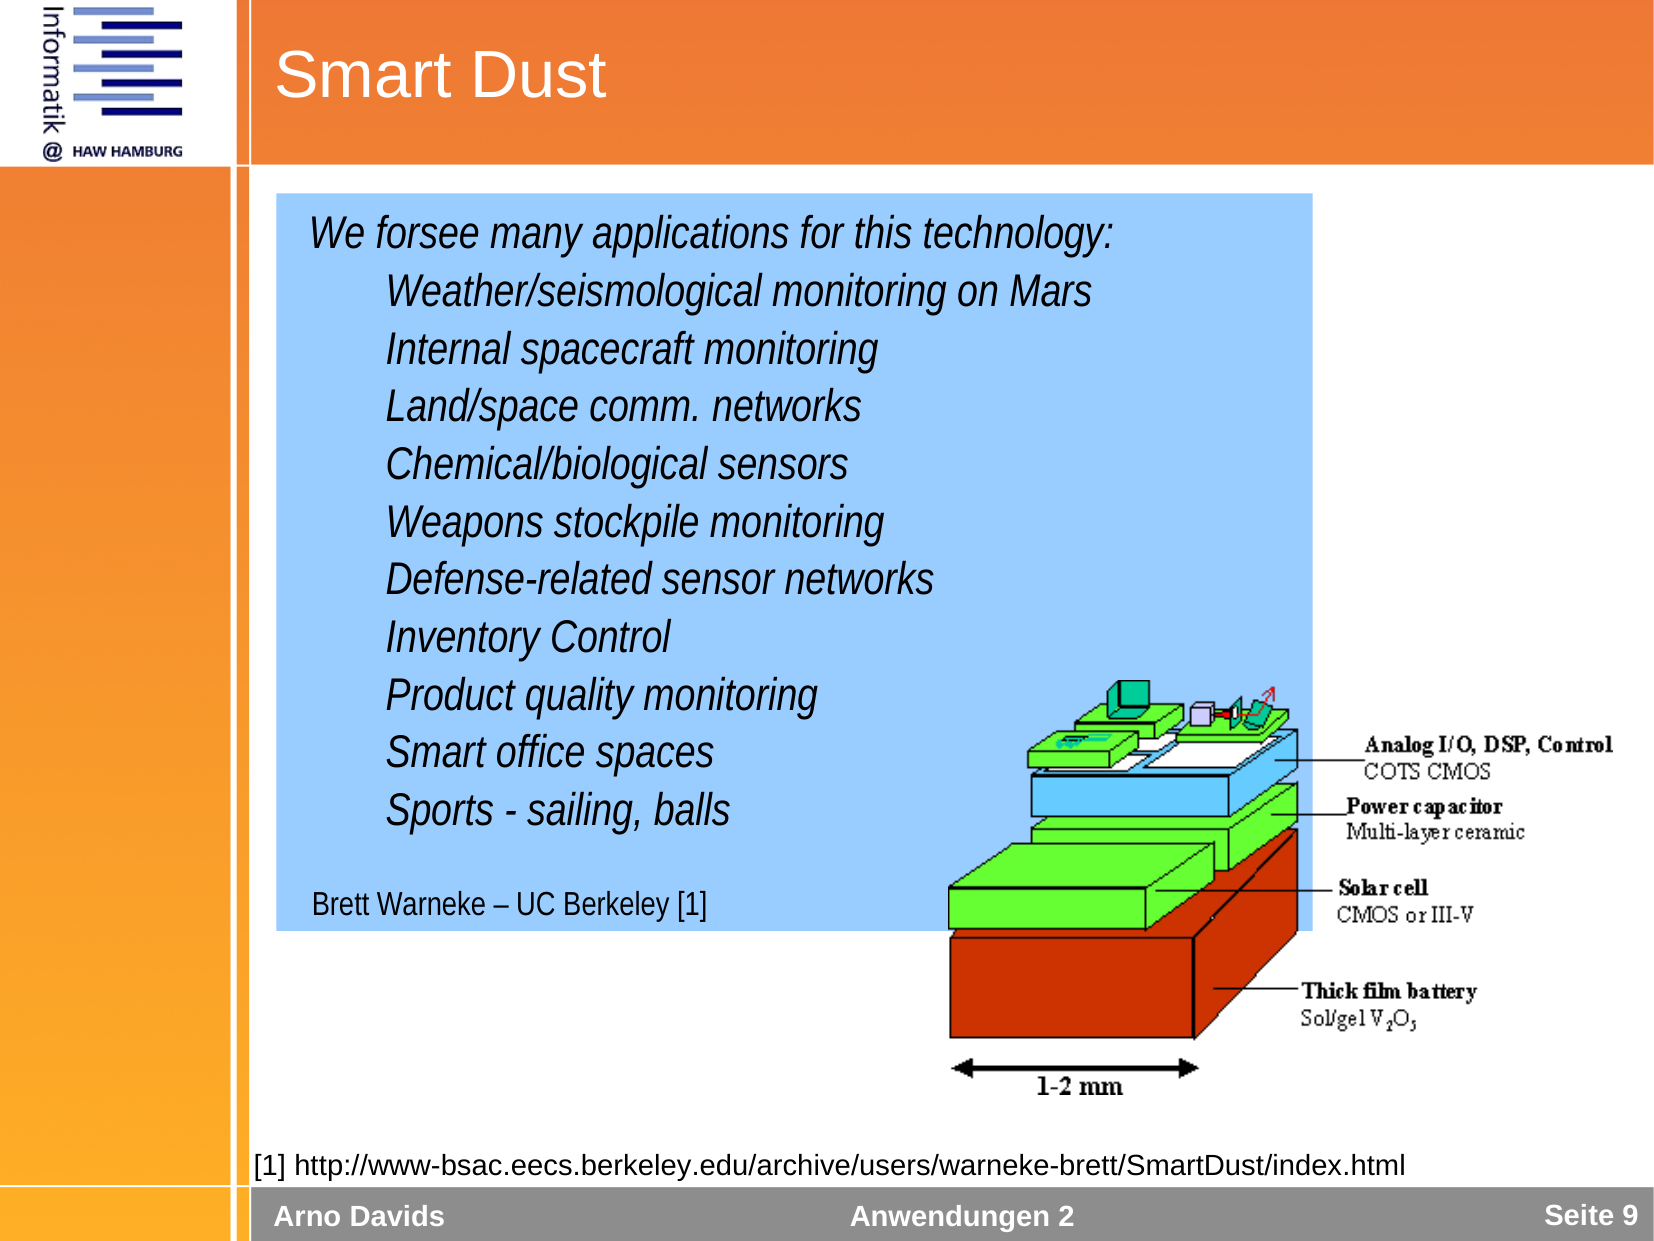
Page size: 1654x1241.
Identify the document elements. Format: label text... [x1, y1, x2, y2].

title Smart Dust [274, 11, 1651, 137]
picture [43, 5, 186, 162]
text_box Brett Warneke – UC Berkeley [1] [297, 877, 938, 974]
text_box We forsee many applications for this technology: Weather/seismological monitoring on Mars Internal spacecraft monitoring Land/space comm. networks Chemical/biological sensors Weapons stockpile monitoring Defense-related sensor networks Inventory Control Product quality monitoring Smart office spaces Sports - sailing, balls [276, 193, 1313, 931]
text_box [1] http://www-bsac.eecs.berkeley.edu/archive/users/warneke-brett/SmartDust/index.html [238, 1141, 1421, 1189]
picture [0, 0, 1654, 1241]
